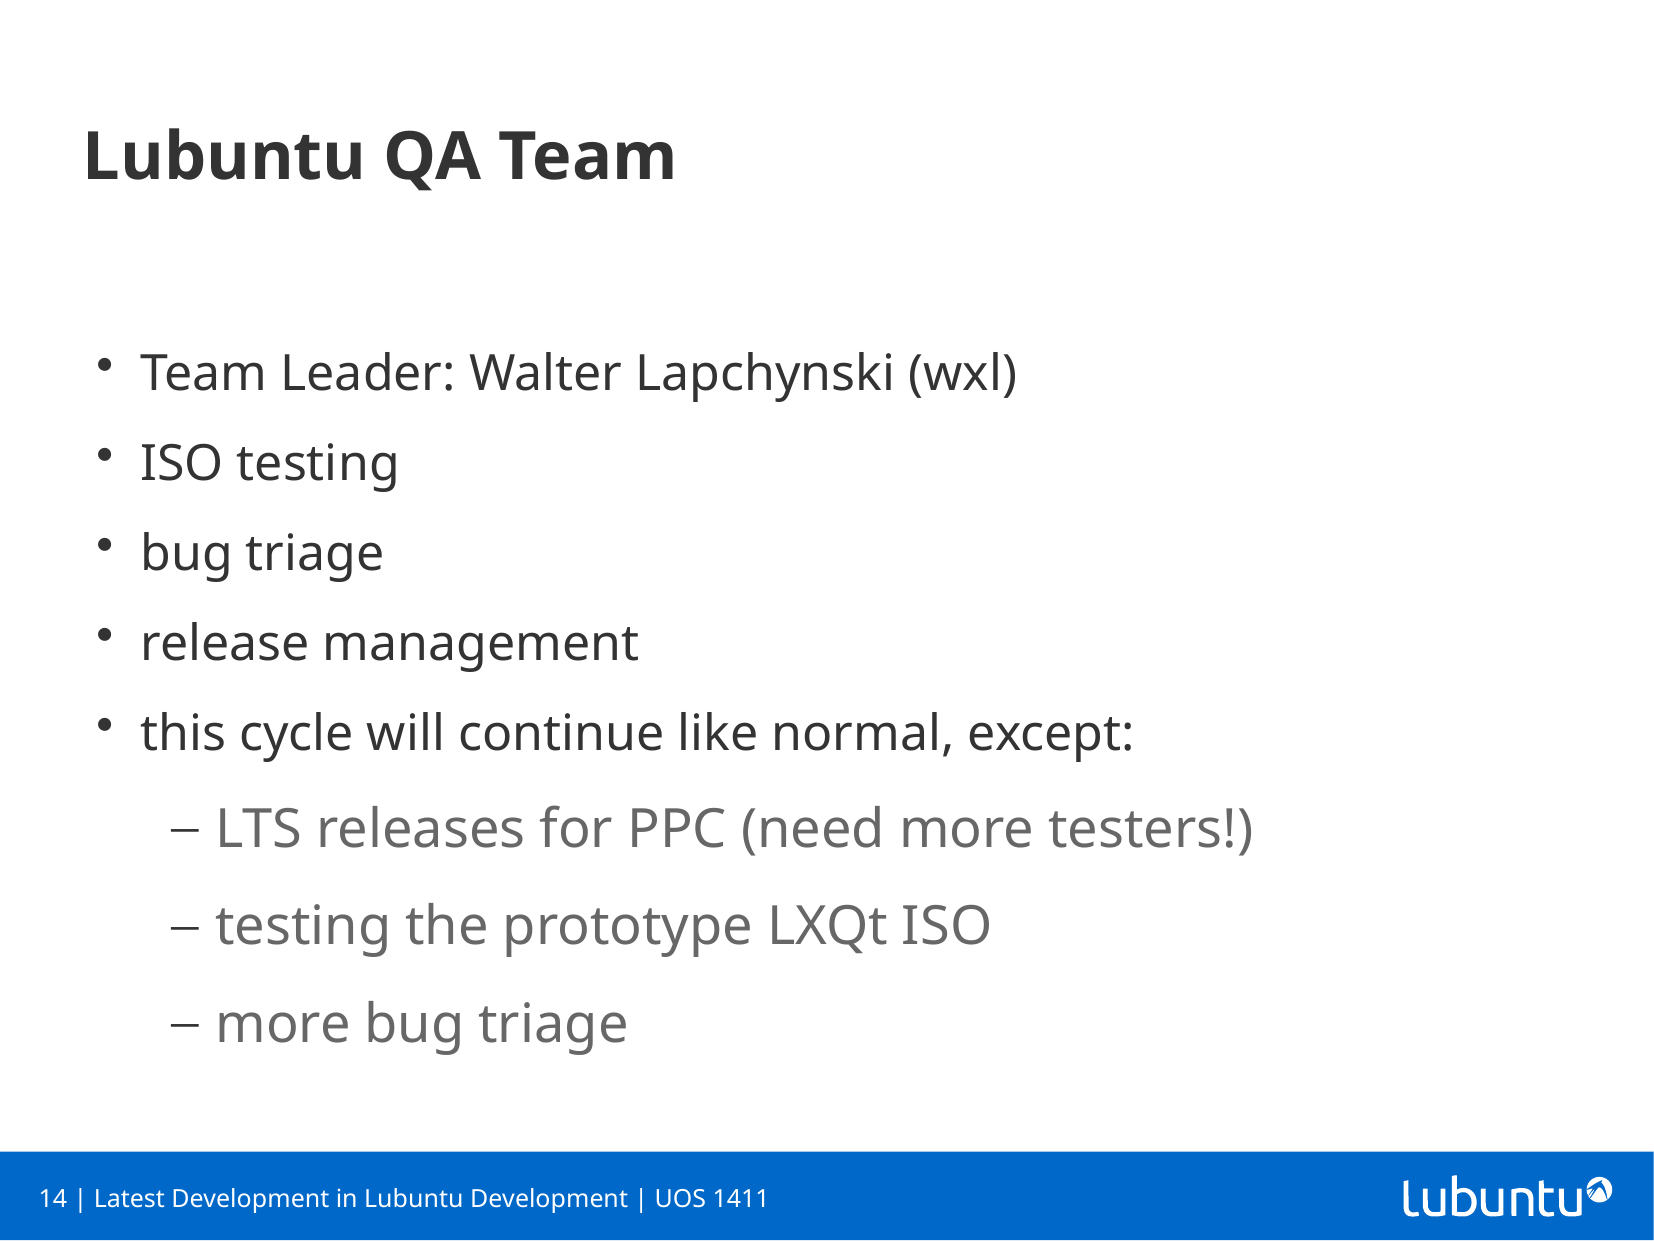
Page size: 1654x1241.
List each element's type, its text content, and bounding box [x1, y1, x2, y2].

list Team Leader: Walter Lapchynski (wxl) ISO testing bug triage release management this cycle will continue like normal, except: LTS releases for PPC (need more testers!) testing the prototype LXQt ISO more bug triage [87, 301, 1579, 1121]
title Lubuntu QA Team [82, 49, 1571, 257]
